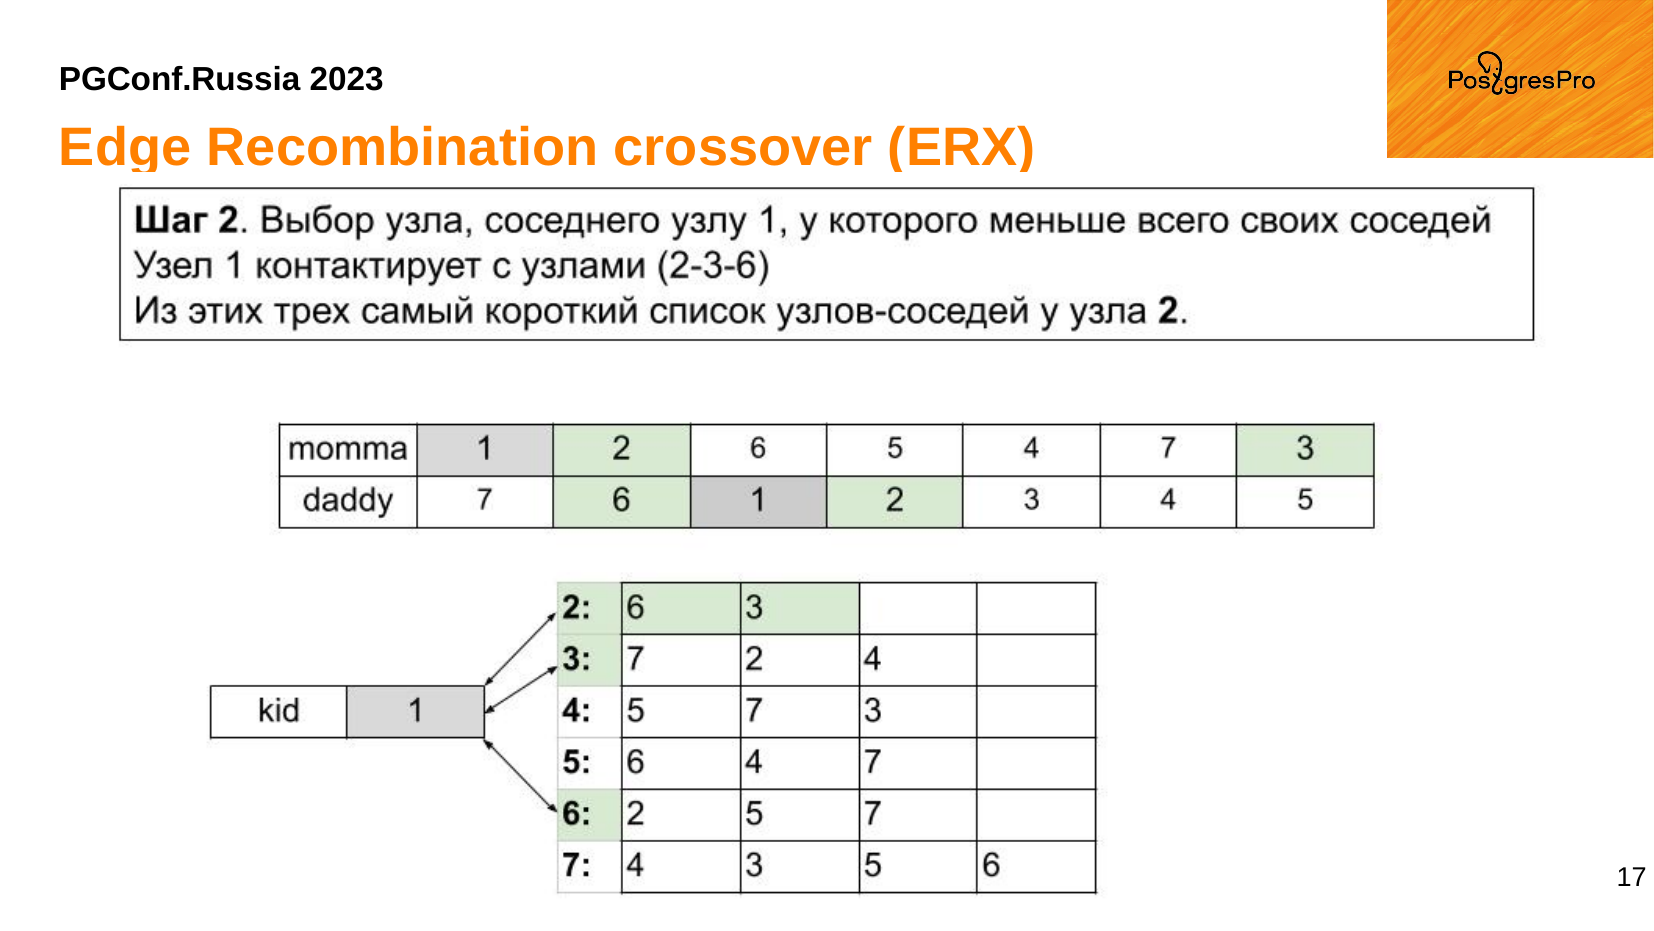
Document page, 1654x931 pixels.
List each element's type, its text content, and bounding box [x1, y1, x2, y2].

picture [1387, 0, 1654, 158]
text_box Edge Recombination crossover (ERX) [58, 112, 1388, 175]
picture [107, 172, 1547, 914]
slide_number <number> [1547, 859, 1647, 931]
text_box PGConf.Russia 2023 [58, 47, 1388, 107]
